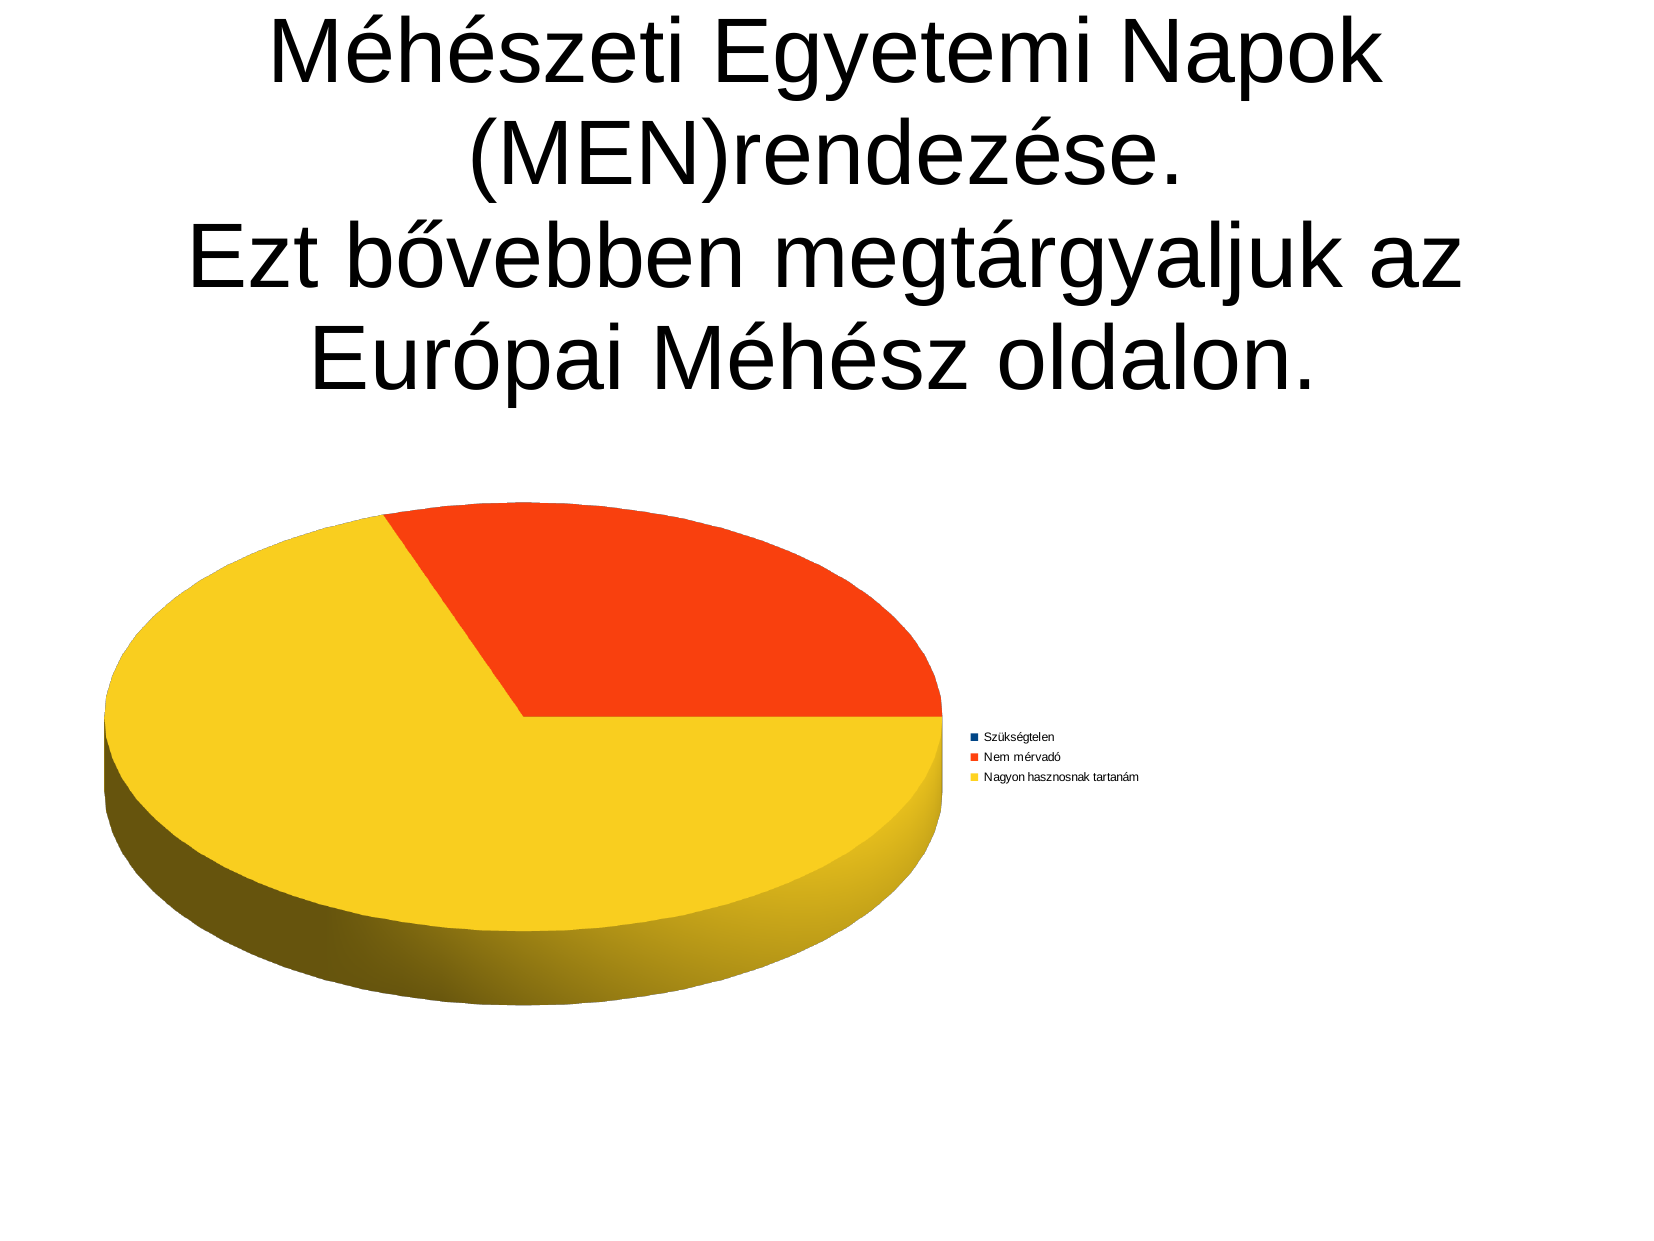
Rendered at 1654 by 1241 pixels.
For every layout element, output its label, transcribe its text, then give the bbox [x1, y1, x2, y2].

chart [82, 413, 1182, 1109]
title Méhészeti Egyetemi Napok (MEN)rendezése. Ezt bővebben megtárgyaljuk az Európai Méhész oldalon. [82, 0, 1571, 410]
